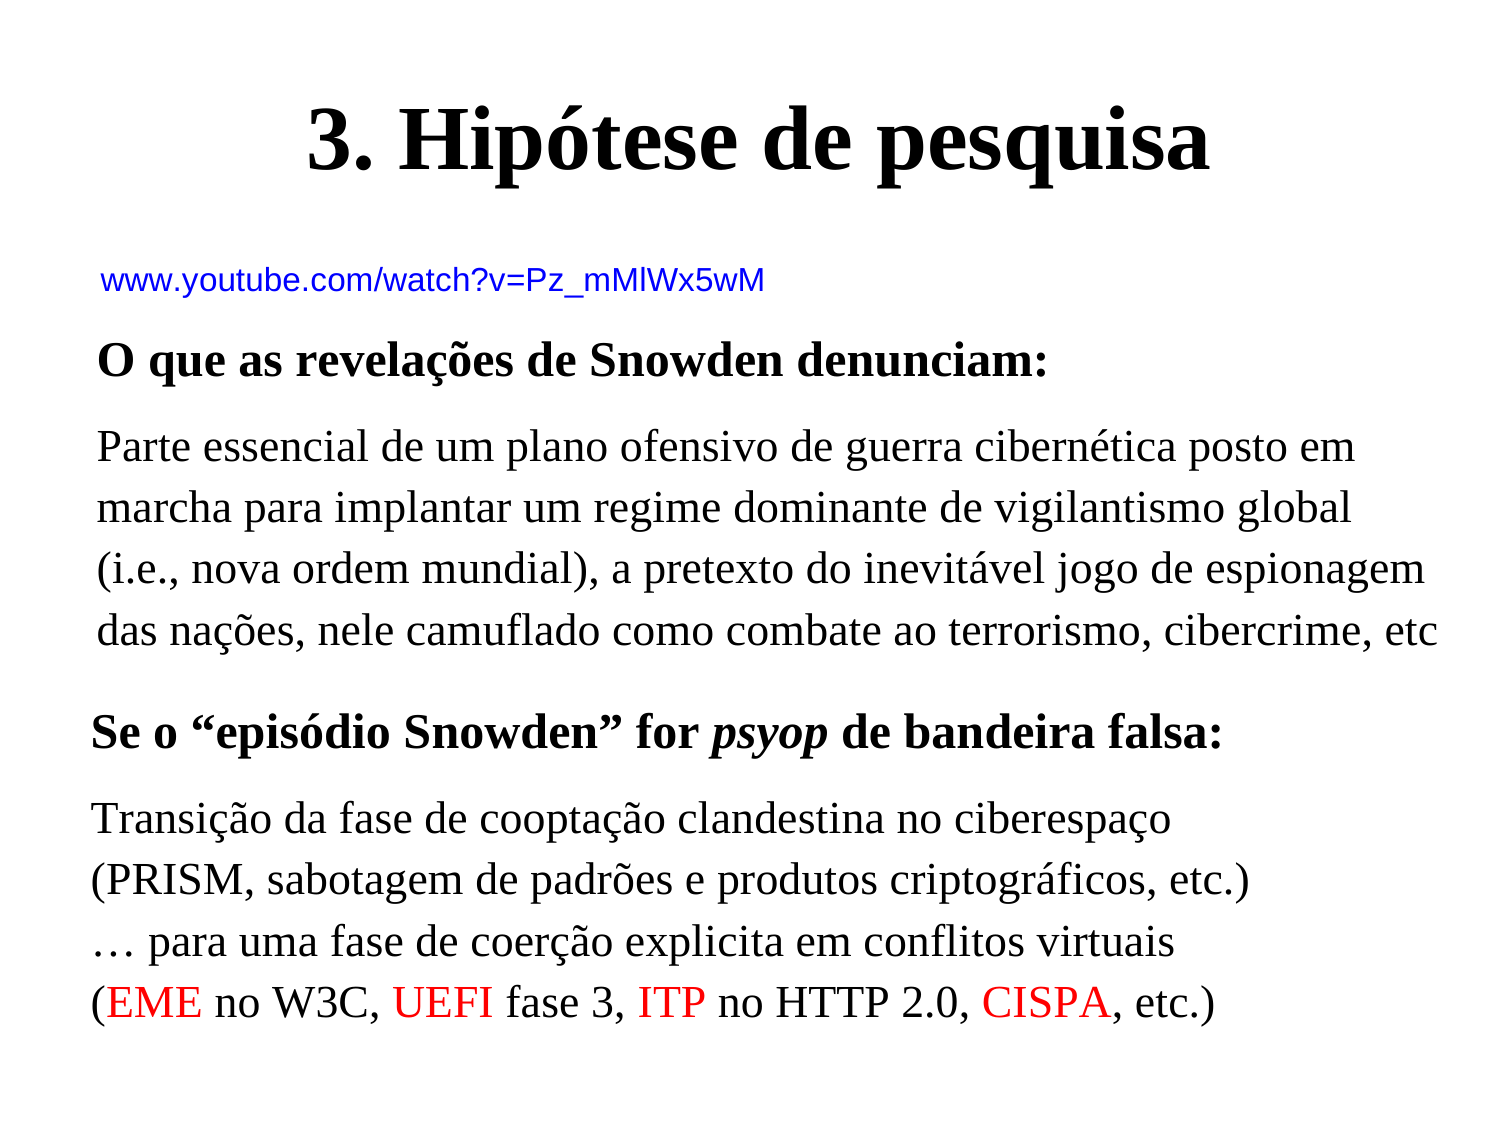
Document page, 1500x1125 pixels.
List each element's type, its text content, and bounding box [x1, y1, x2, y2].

text_box www.youtube.com/watch?v=Pz_mMlWx5wM [100, 253, 848, 299]
text_box Se o “episódio Snowden” for psyop de bandeira falsa: Transição da fase de cooptação clandestina no ciberespaço (PRISM, sabotagem de padrões e produtos criptográficos, etc.) … para uma fase de coerção explicita em conflitos virtuais (EME no W3C, UEFI fase 3, ITP no HTTP 2.0, CISPA, etc.) [90, 692, 1404, 1028]
text_box O que as revelações de Snowden denunciam: Parte essencial de um plano ofensivo de guerra cibernética posto em marcha para implantar um regime dominante de vigilantismo global (i.e., nova ordem mundial), a pretexto do inevitável jogo de espionagem das nações, nele camuflado como combate ao terrorismo, cibercrime, etc [96, 320, 1442, 665]
title 3. Hipótese de pesquisa [81, 63, 1438, 214]
